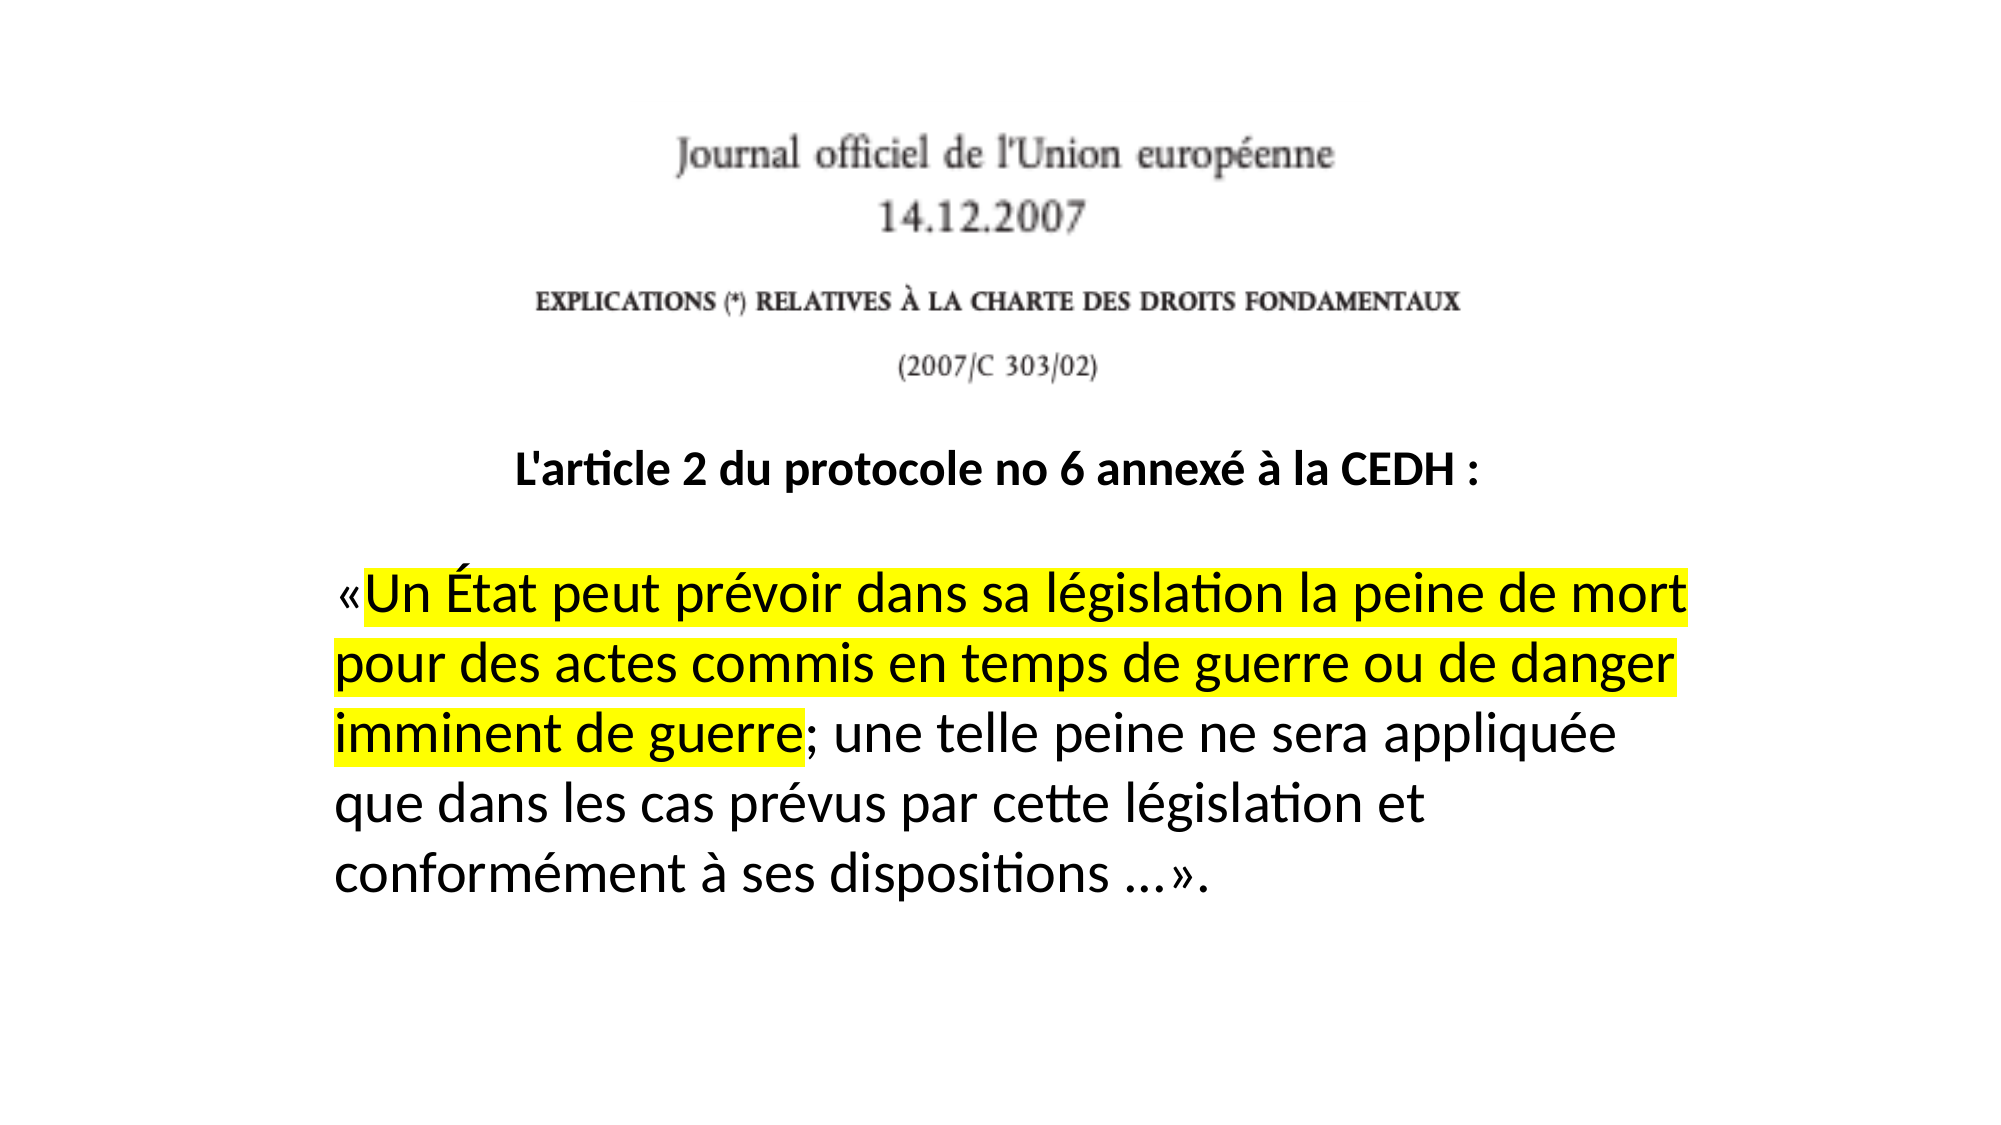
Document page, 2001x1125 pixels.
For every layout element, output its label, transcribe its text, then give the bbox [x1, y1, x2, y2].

text_box L'article 2 du protocole no 6 annexé à la CEDH : [500, 428, 1496, 503]
picture [630, 100, 1370, 258]
picture [516, 269, 1484, 397]
text_box «Un État peut prévoir dans sa législation la peine de mort pour des actes commis en temps de guerre ou de danger imminent de guerre; une telle peine ne sera appliquée que dans les cas prévus par cette législation et conformément à ses dispositions ...». [319, 546, 1729, 911]
